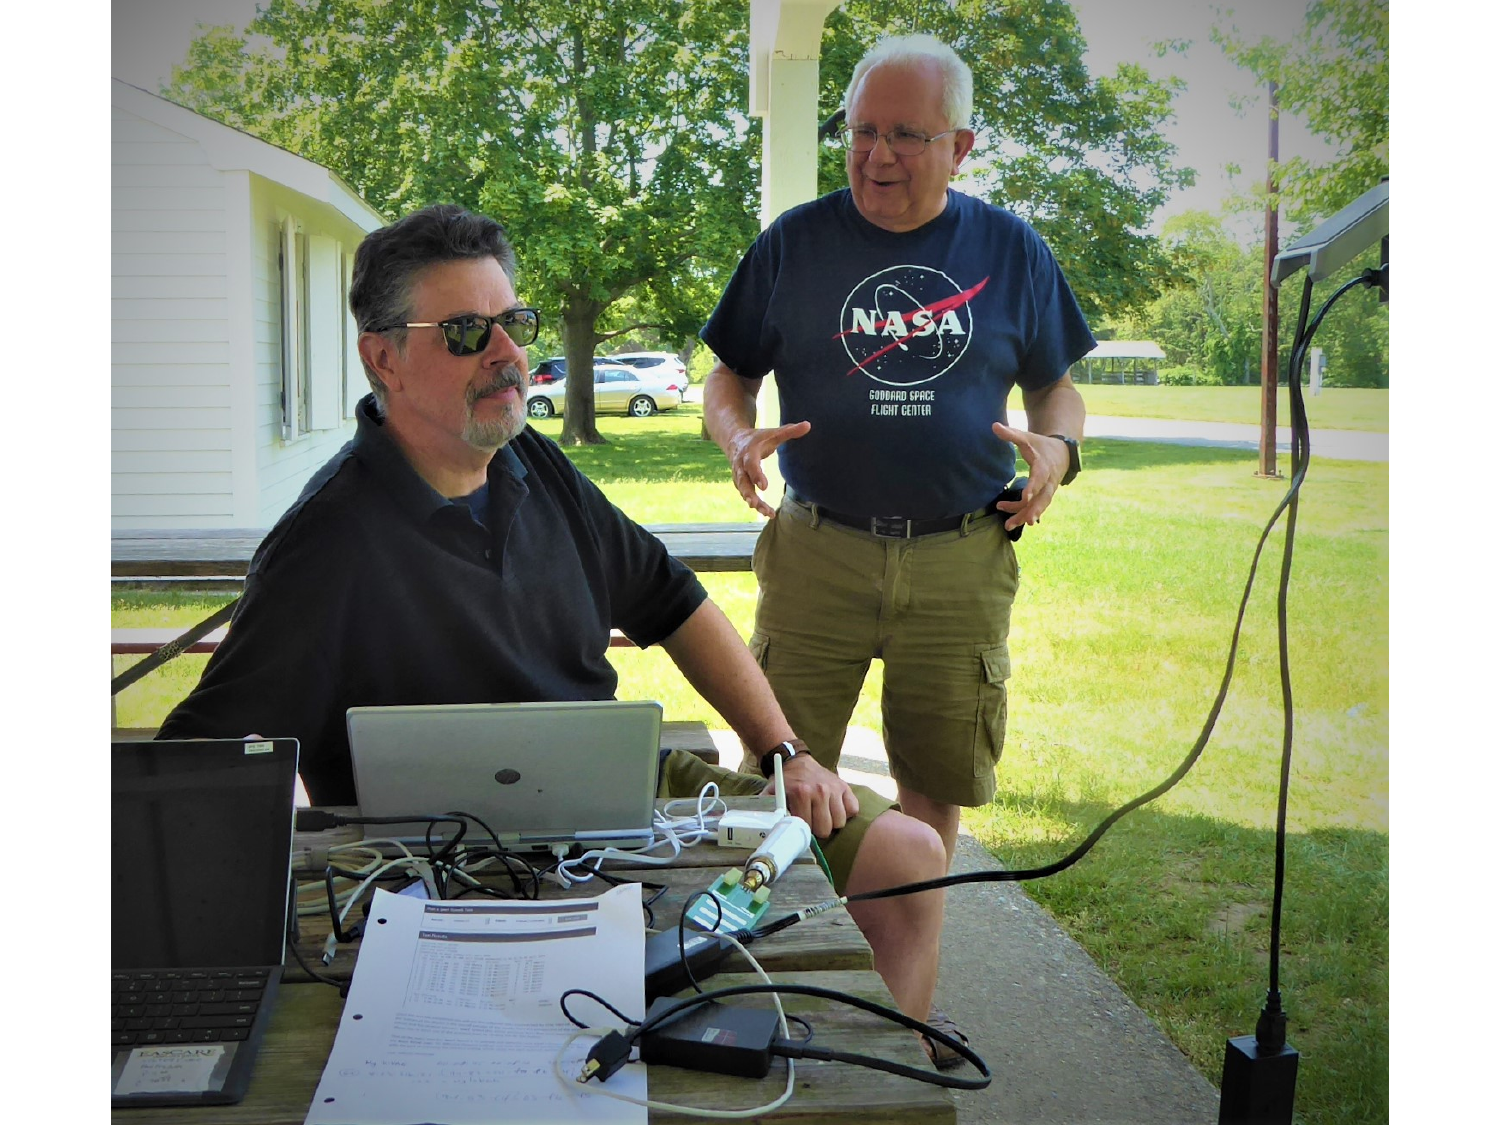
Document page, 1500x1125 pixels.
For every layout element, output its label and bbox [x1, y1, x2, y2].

picture [111, 0, 1389, 1125]
